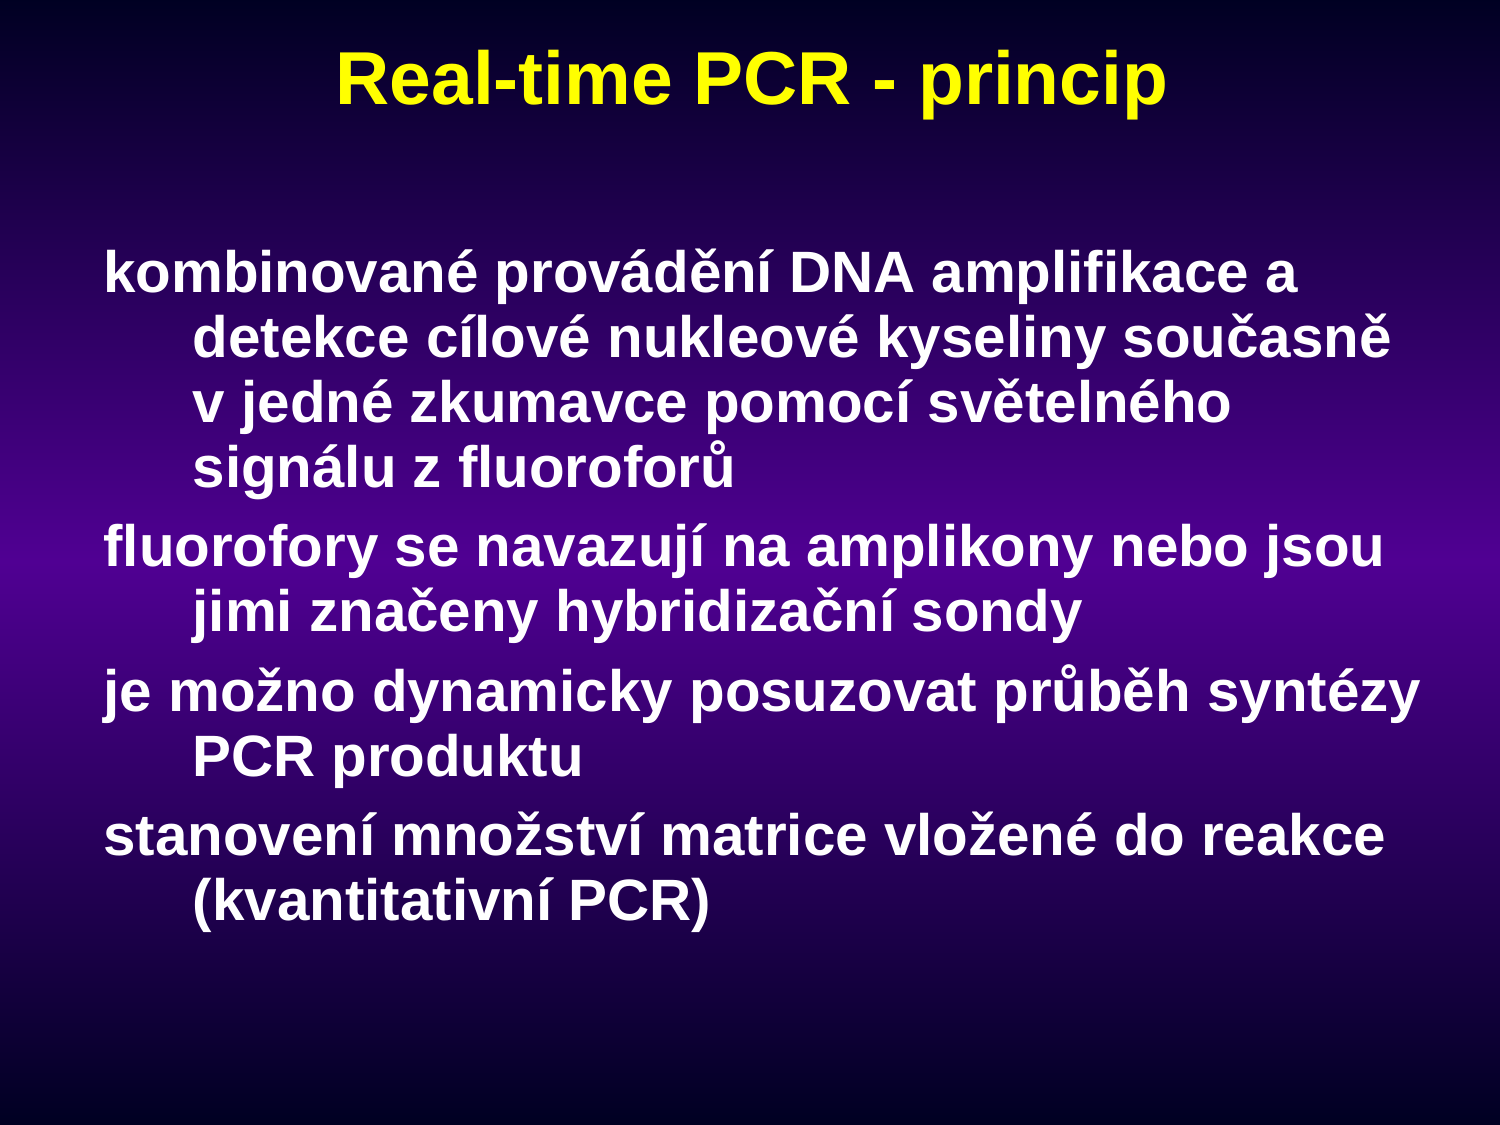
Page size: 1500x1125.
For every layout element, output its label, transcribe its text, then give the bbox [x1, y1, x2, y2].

title Real-time PCR - princip [53, 19, 1451, 138]
text_box kombinované provádění DNA amplifikace a detekce cílové nukleové kyseliny současně v jedné zkumavce pomocí světelného signálu z fluoroforů fluorofory se navazují na amplikony nebo jsou jimi značeny hybridizační sondy je možno dynamicky posuzovat průběh syntézy PCR produktu stanovení množství matrice vložené do reakce (kvantitativní PCR) [88, 231, 1447, 988]
